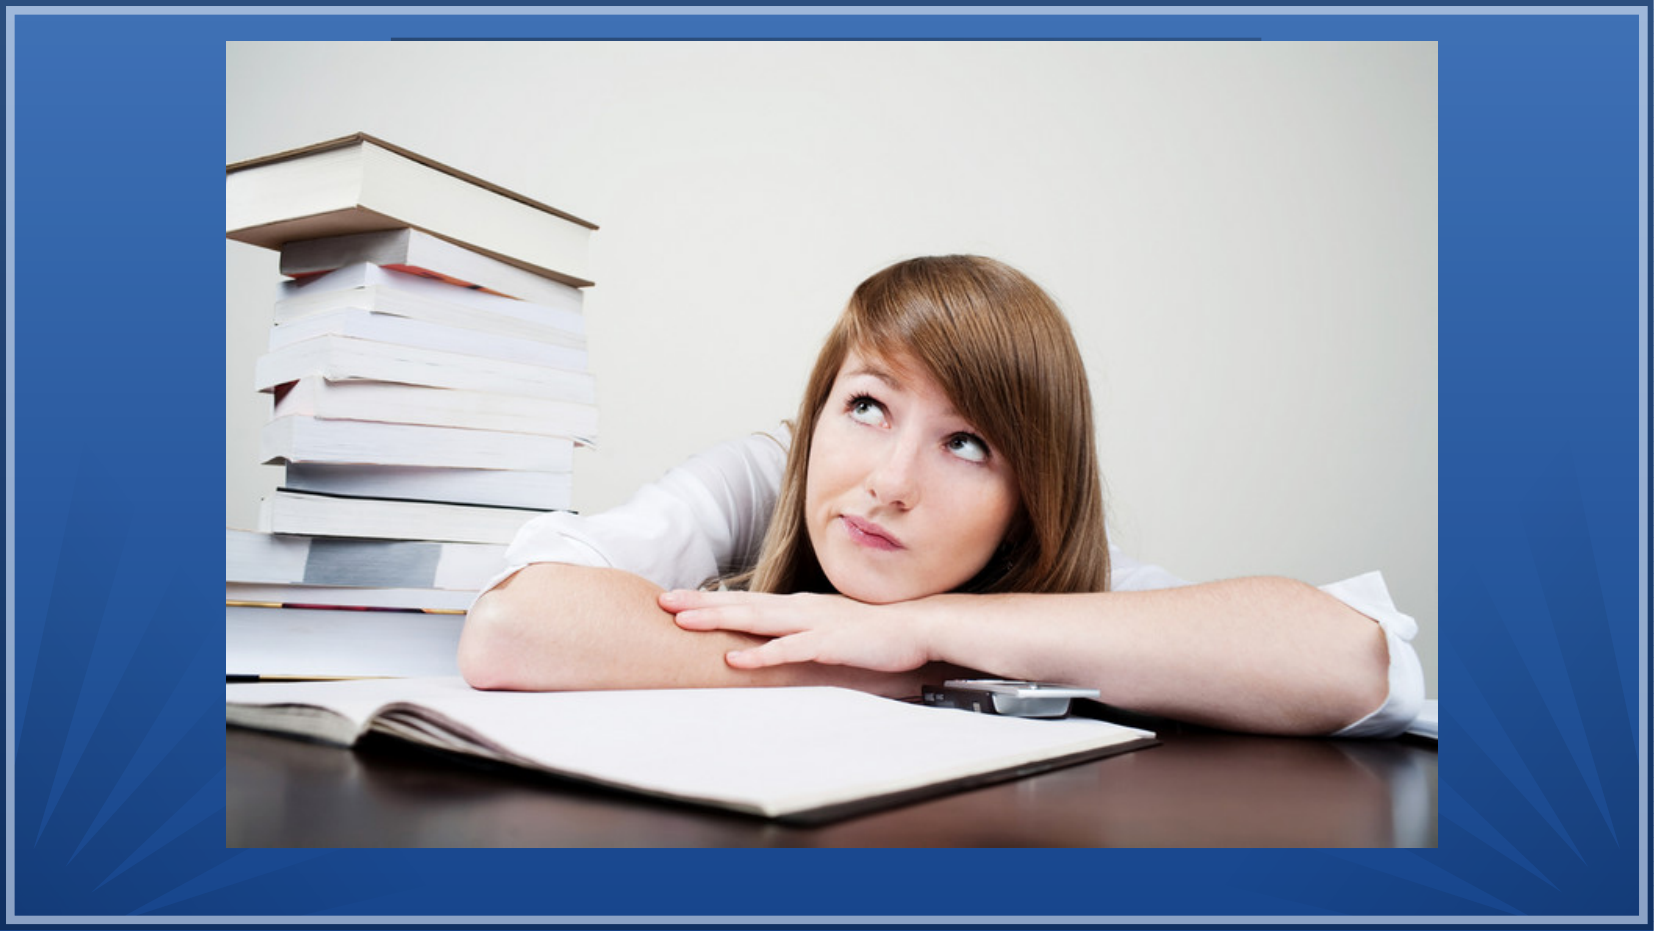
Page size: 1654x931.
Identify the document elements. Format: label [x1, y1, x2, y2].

picture [226, 41, 1438, 848]
